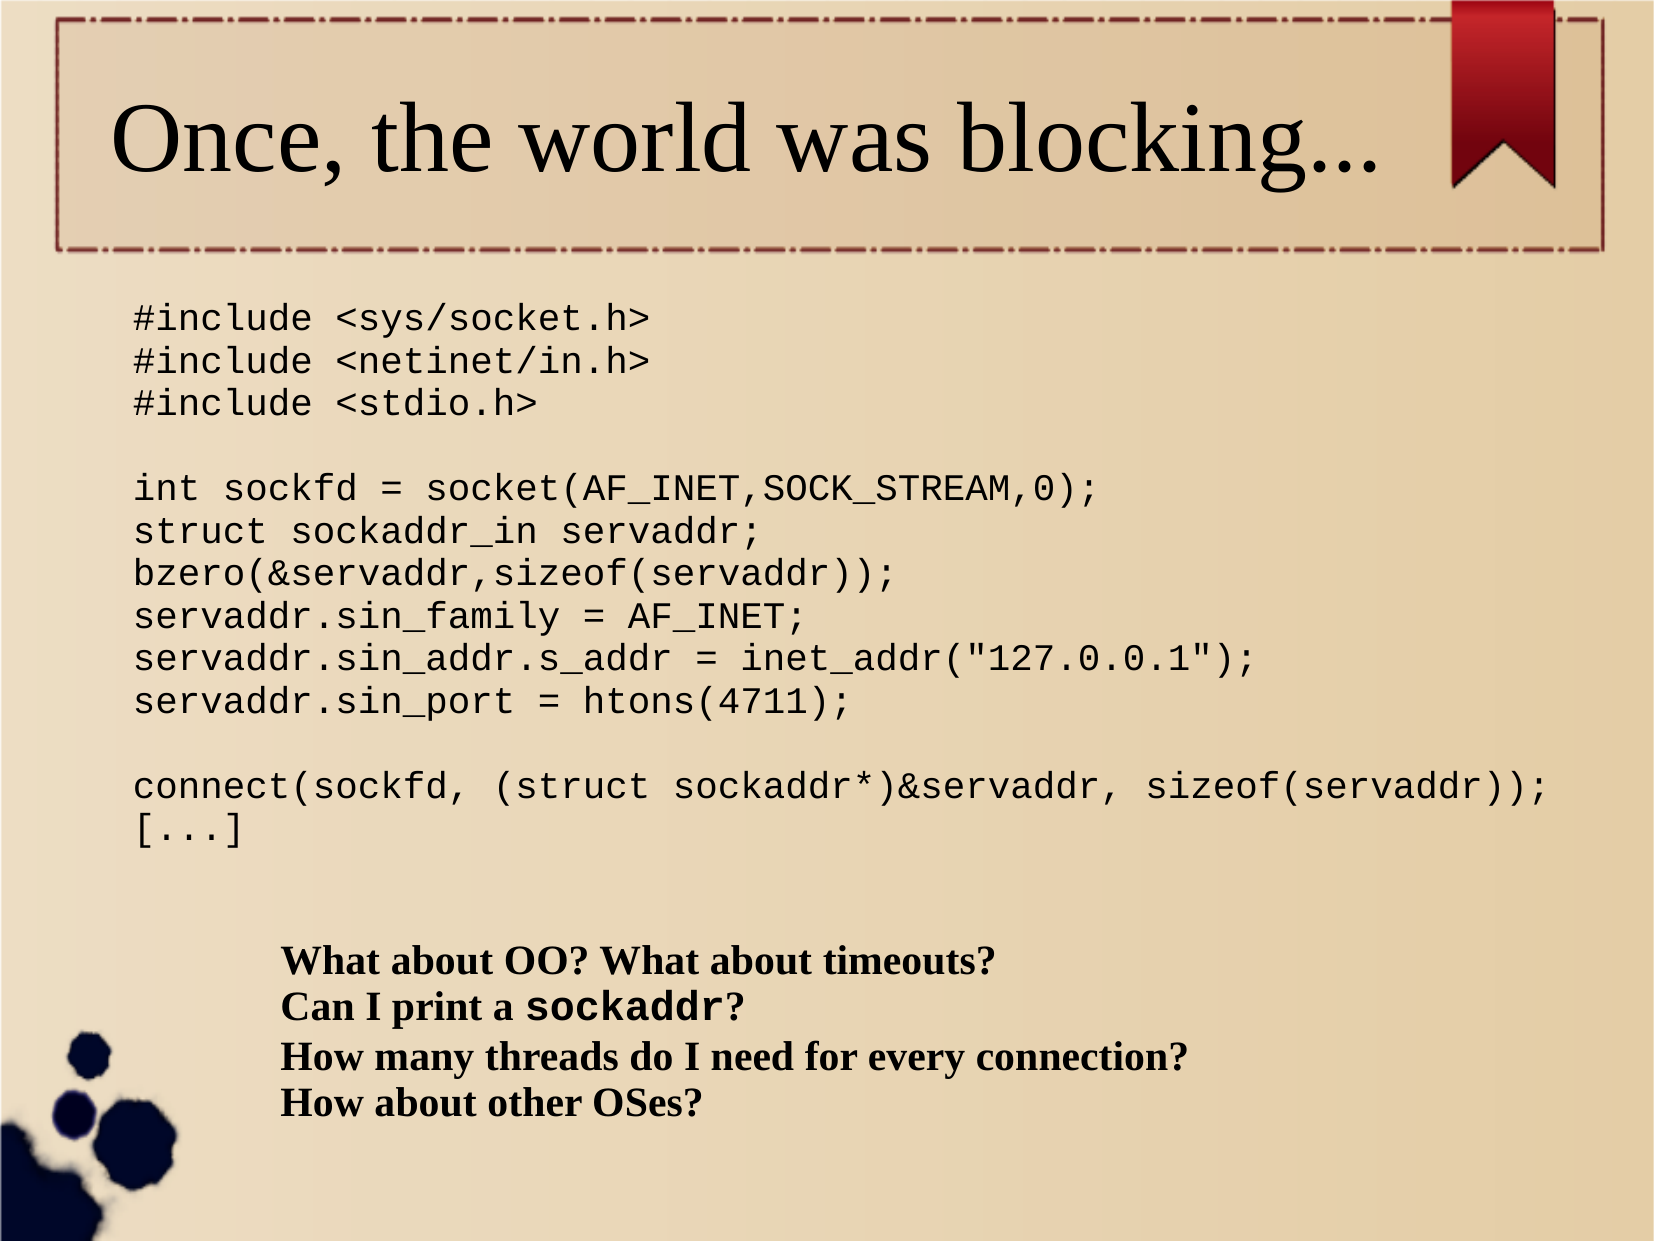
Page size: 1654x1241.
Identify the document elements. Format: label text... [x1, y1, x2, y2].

picture [0, 0, 1654, 1241]
text_box #include <sys/socket.h> #include <netinet/in.h> #include <stdio.h> int sockfd = socket(AF_INET,SOCK_STREAM,0); struct sockaddr_in servaddr; bzero(&servaddr,sizeof(servaddr)); servaddr.sin_family = AF_INET; servaddr.sin_addr.s_addr = inet_addr("127.0.0.1"); servaddr.sin_port = htons(4711); connect(sockfd, (struct sockaddr*)&servaddr, sizeof(servaddr));[...] What about OO? What about timeouts? Can I print a sockaddr? How many threads do I need for every connection? How about other OSes? [118, 292, 1654, 1138]
title Once, the world was blocking... [82, 47, 1412, 229]
